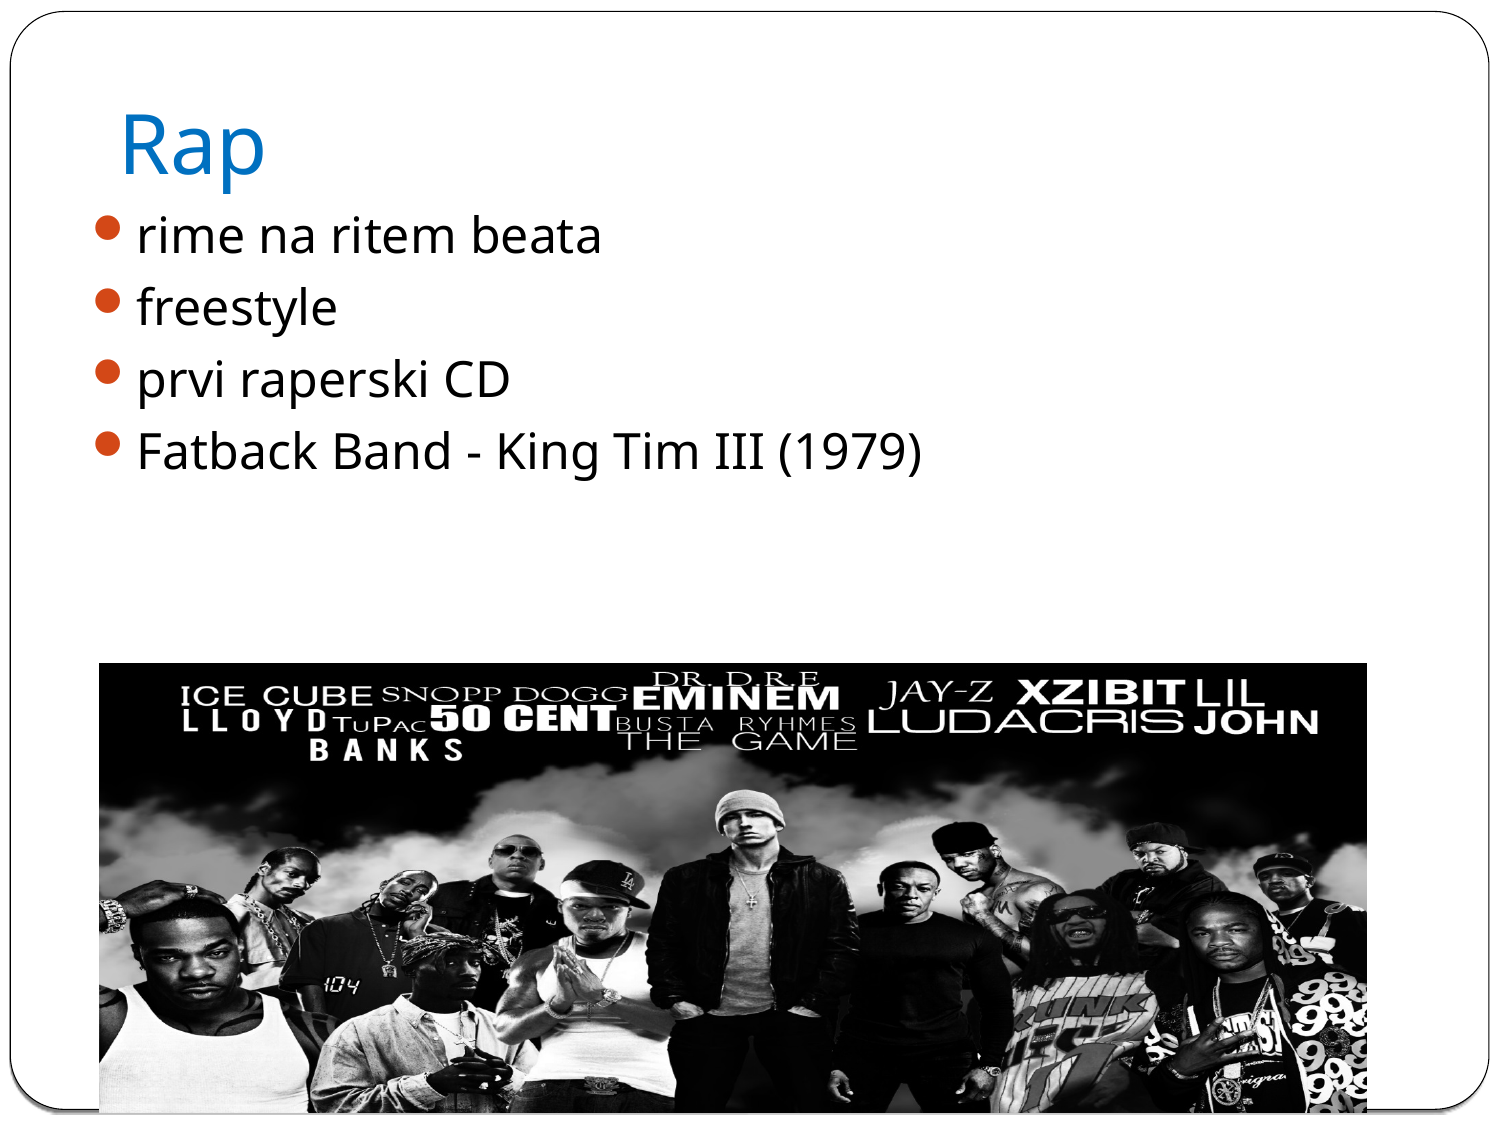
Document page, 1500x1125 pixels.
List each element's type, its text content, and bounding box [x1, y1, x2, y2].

title Rap [103, 19, 1454, 207]
list rime na ritem beata freestyle prvi raperski CD Fatback Band - King Tim III (1979) [76, 196, 1427, 939]
picture [99, 939, 1367, 1113]
